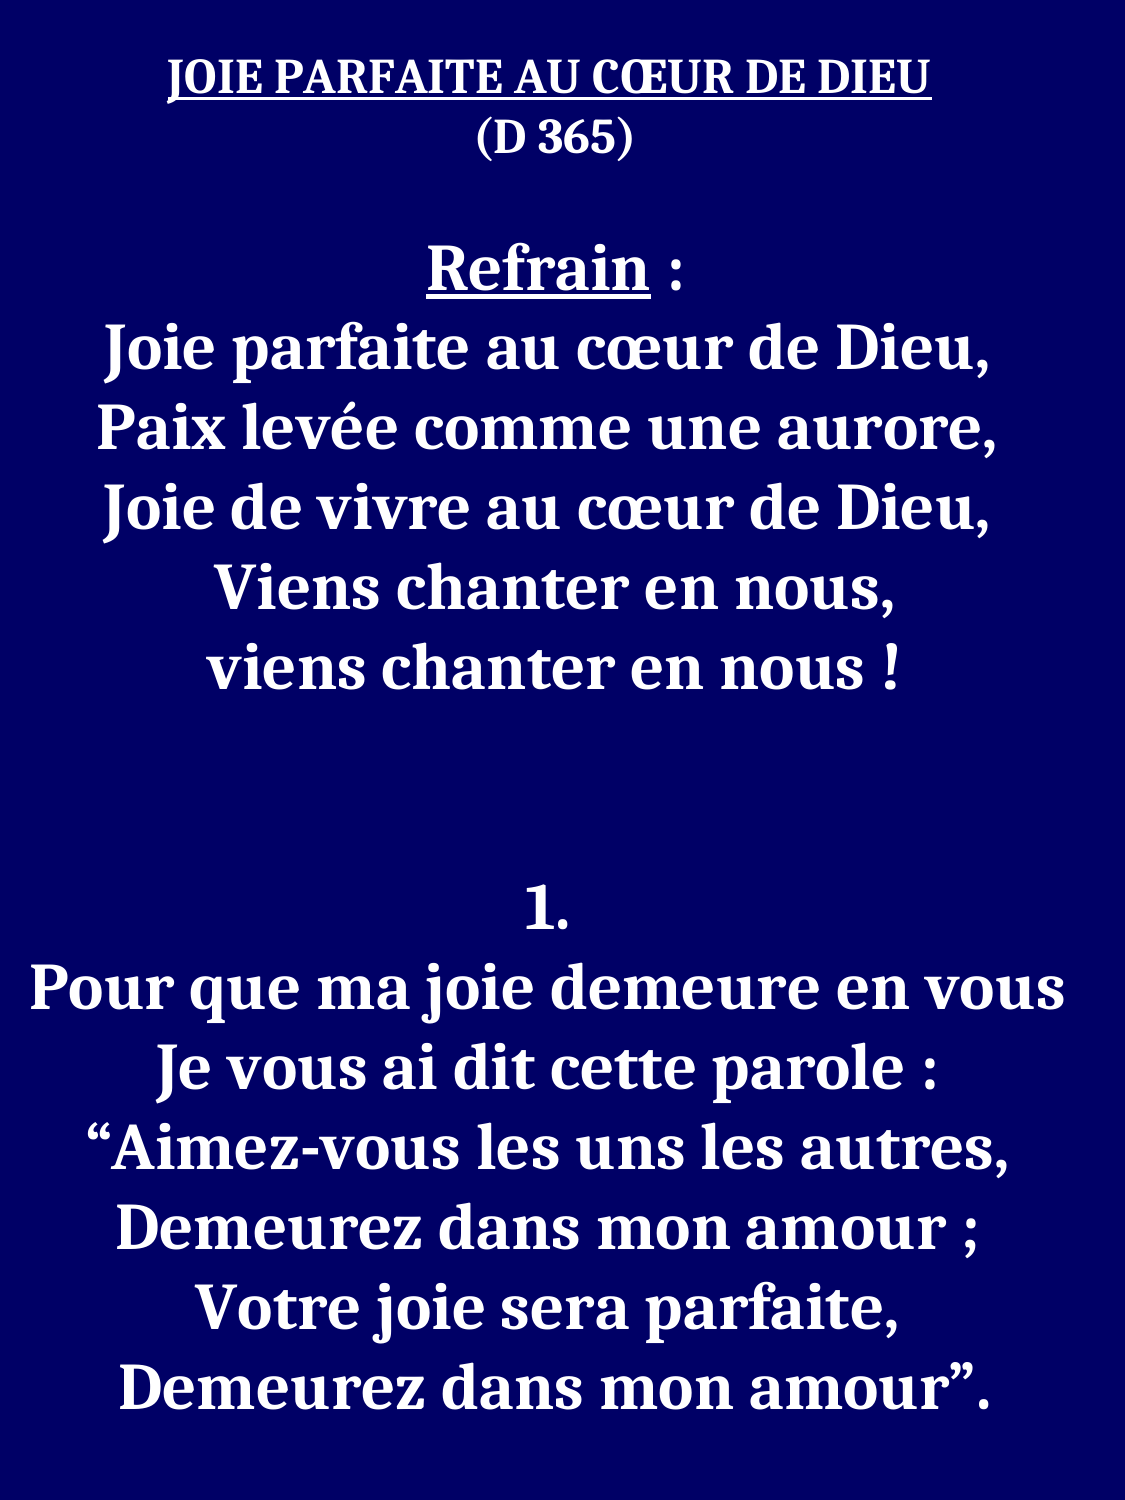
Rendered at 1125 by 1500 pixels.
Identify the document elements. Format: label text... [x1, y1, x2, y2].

text_box JOIE PARFAITE AU CŒUR DE DIEU (D 365) Refrain : Joie parfaite au cœur de Dieu, Paix levée comme une aurore, Joie de vivre au cœur de Dieu, Viens chanter en nous, viens chanter en nous ! 1. Pour que ma joie demeure en vous Je vous ai dit cette parole : “Aimez-vous les uns les autres, Demeurez dans mon amour ; Votre joie sera parfaite, Demeurez dans mon amour”. [0, 35, 1125, 1431]
